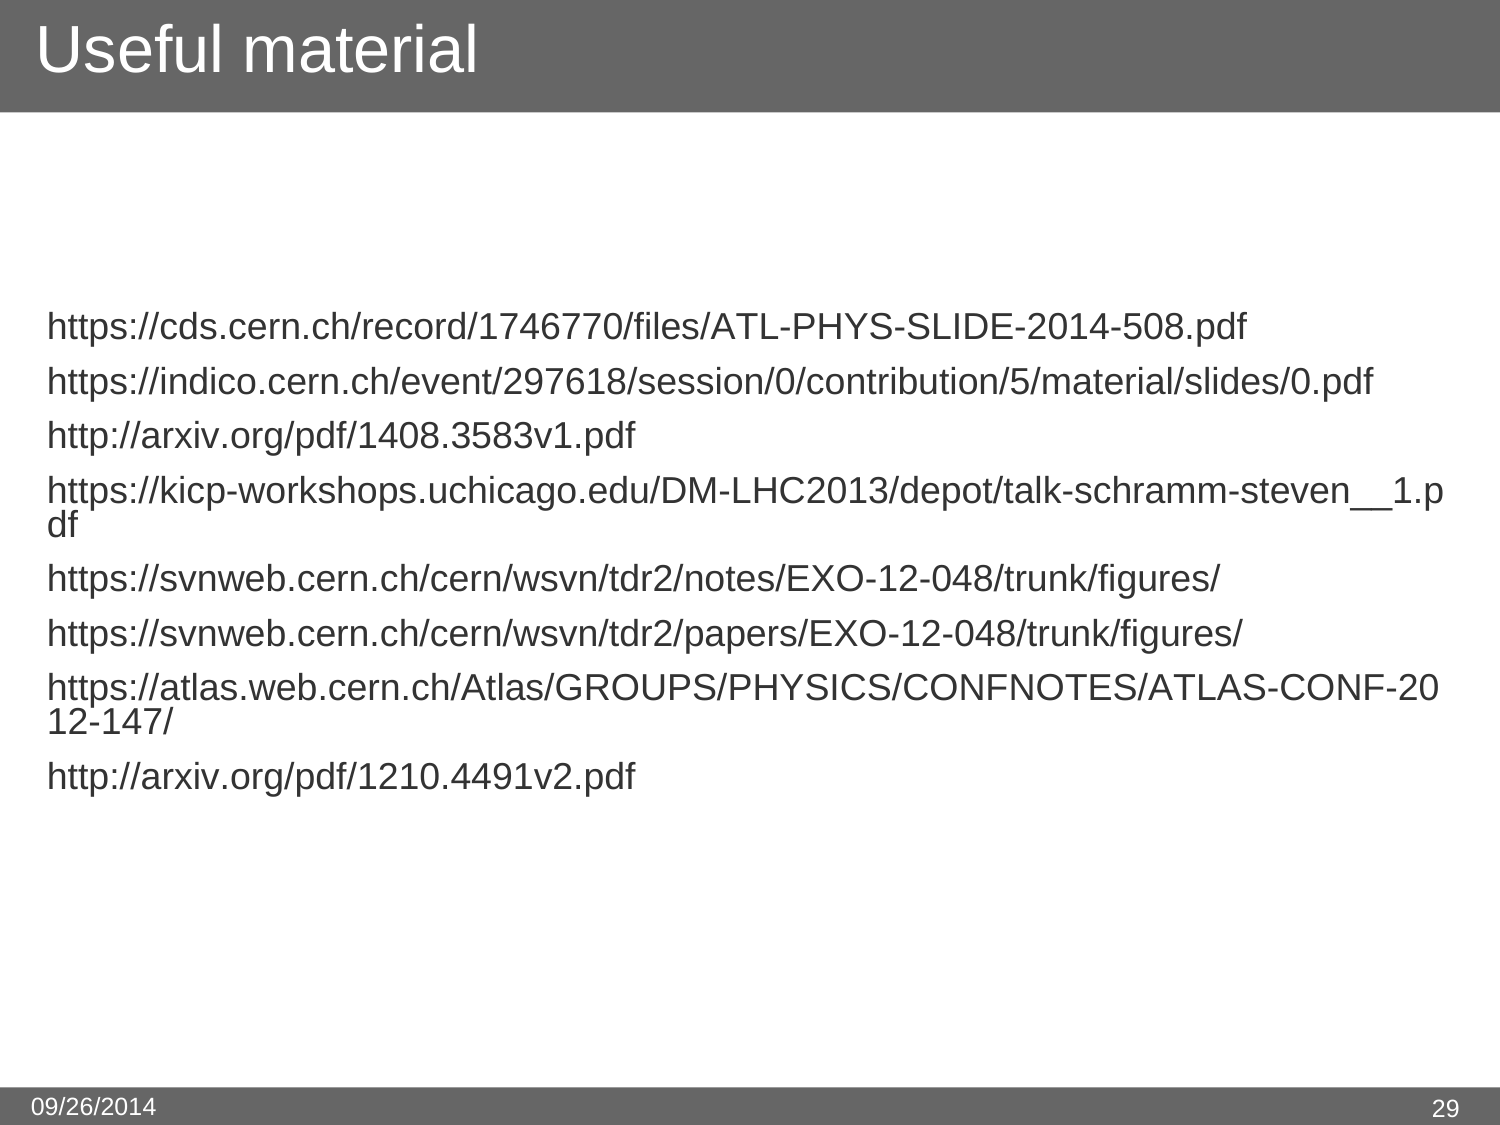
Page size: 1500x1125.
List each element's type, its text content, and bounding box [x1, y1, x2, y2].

text_box https://cds.cern.ch/record/1746770/files/ATL-PHYS-SLIDE-2014-508.pdf https://indico.cern.ch/event/297618/session/0/contribution/5/material/slides/0.pdf http://arxiv.org/pdf/1408.3583v1.pdf https://kicp-workshops.uchicago.edu/DM-LHC2013/depot/talk-schramm-steven__1.pdf https://svnweb.cern.ch/cern/wsvn/tdr2/notes/EXO-12-048/trunk/figures/ https://svnweb.cern.ch/cern/wsvn/tdr2/papers/EXO-12-048/trunk/figures/ https://atlas.web.cern.ch/Atlas/GROUPS/PHYSICS/CONFNOTES/ATLAS-CONF-2012-147/ http://arxiv.org/pdf/1210.4491v2.pdf [46, 305, 1445, 838]
title Useful material [35, 0, 1351, 113]
